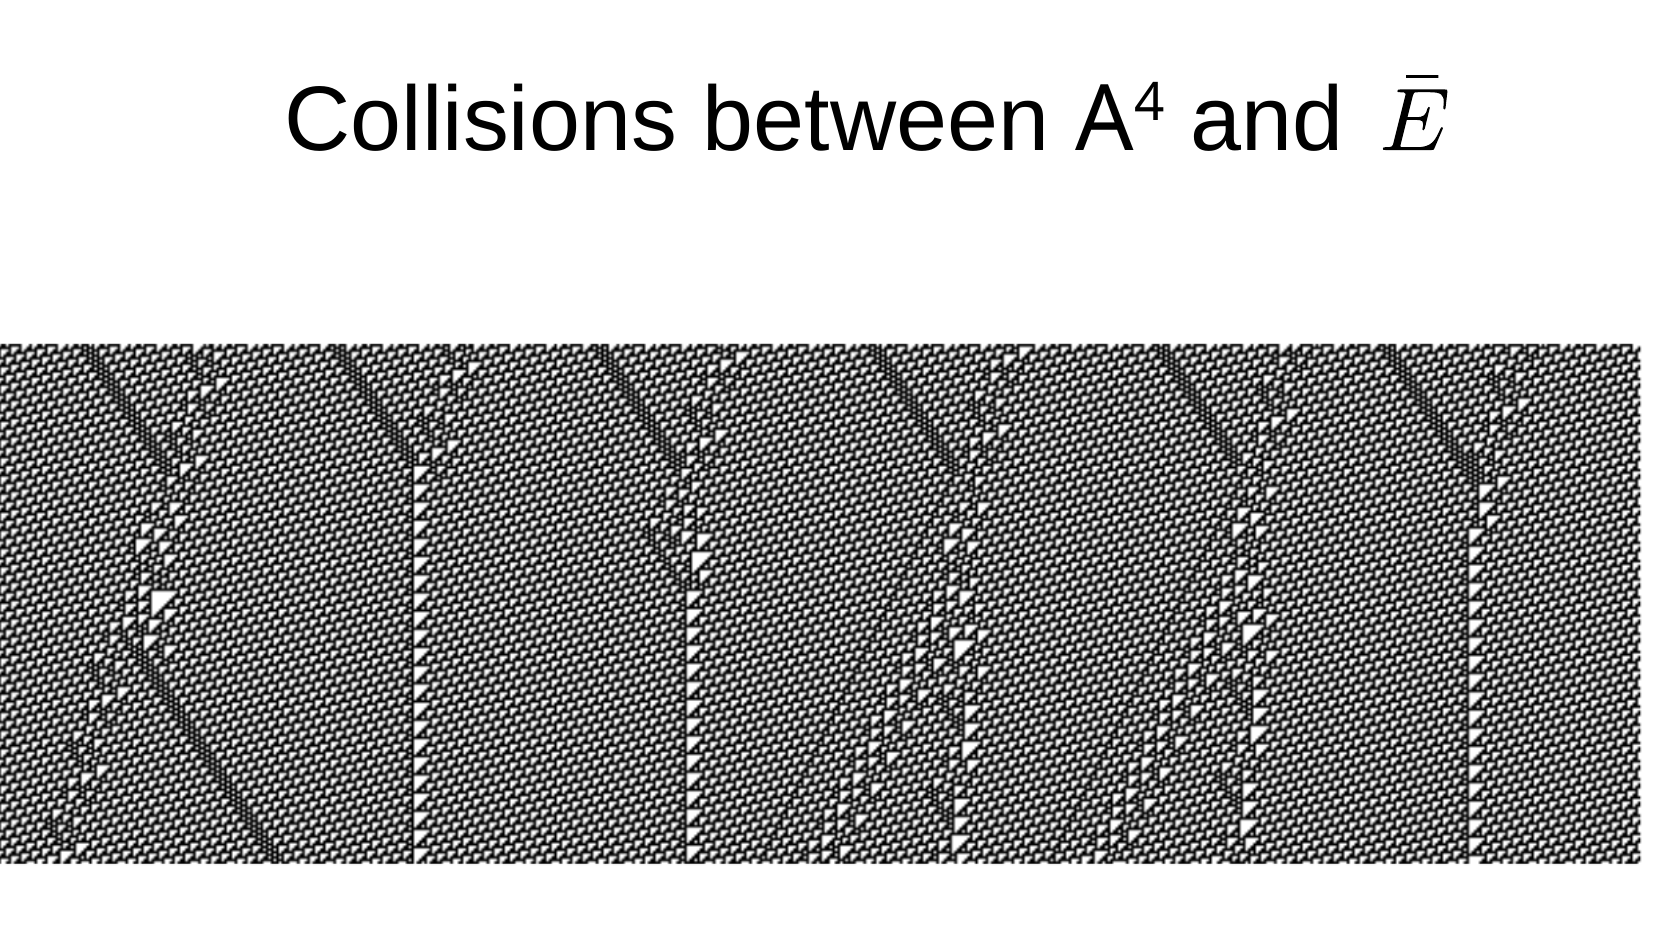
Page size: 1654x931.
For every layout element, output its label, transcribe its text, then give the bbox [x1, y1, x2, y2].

title Collisions between A4 and [82, 12, 1571, 218]
picture [1382, 75, 1448, 151]
picture [0, 324, 1651, 876]
